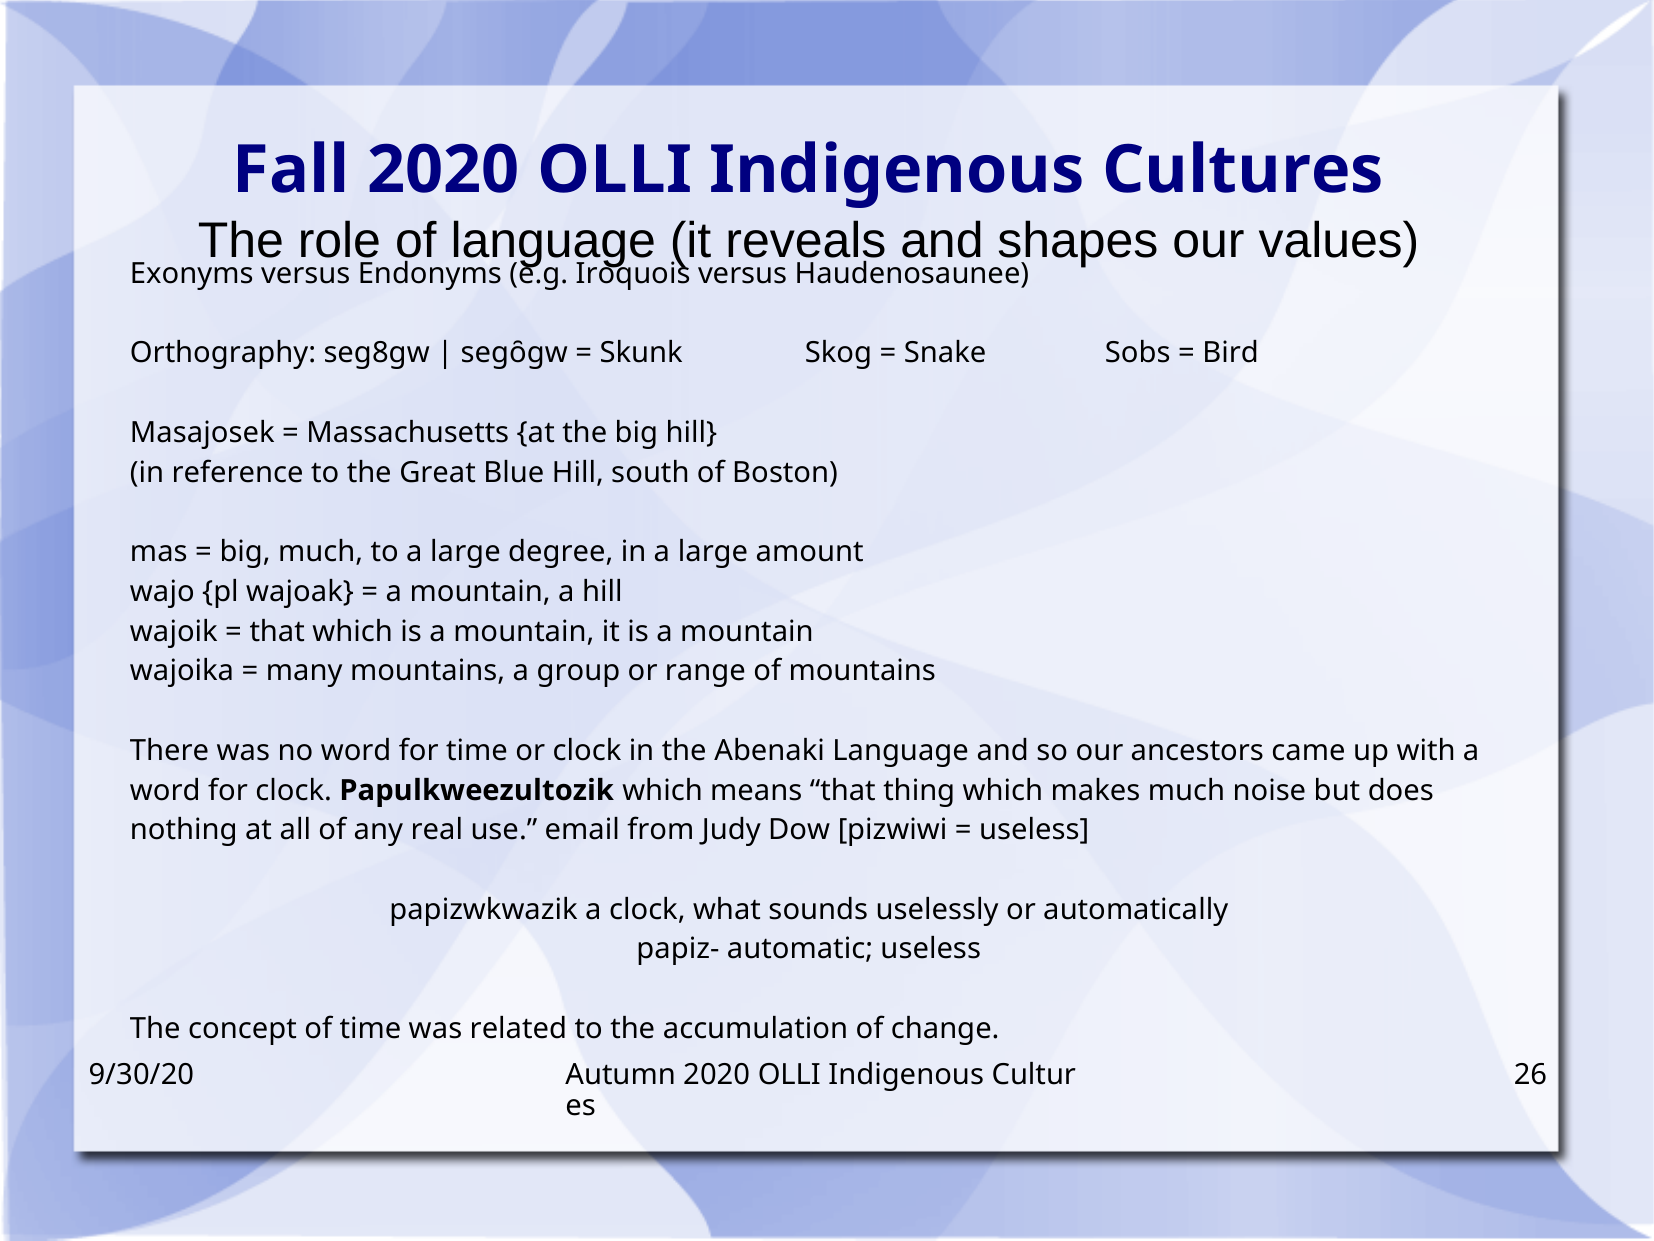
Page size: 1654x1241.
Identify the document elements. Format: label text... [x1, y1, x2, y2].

title Fall 2020 OLLI Indigenous Cultures The role of language (it reveals and shapes our values) [82, 90, 1536, 298]
subtitle Exonyms versus Endonyms (e.g. Iroquois versus Haudenosaunee) Orthography: seg8gw | segȏgw = Skunk Skog = Snake Sobs = Bird Masajosek = Massachusetts {at the big hill} (in reference to the Great Blue Hill, south of Boston) mas = big, much, to a large degree, in a large amount wajo {pl wajoak} = a mountain, a hill wajoik = that which is a mountain, it is a mountain wajoika = many mountains, a group or range of mountains There was no word for time or clock in the Abenaki Language and so our ancestors came up with a word for clock. Papulkweezultozik which means “that thing which makes much noise but does nothing at all of any real use.” email from Judy Dow [pizwiwi = useless] papizwkwazik a clock, what sounds uselessly or automatically papiz- automatic; useless The concept of time was related to the accumulation of change. [129, 290, 1489, 1009]
picture [0, 0, 1654, 1241]
